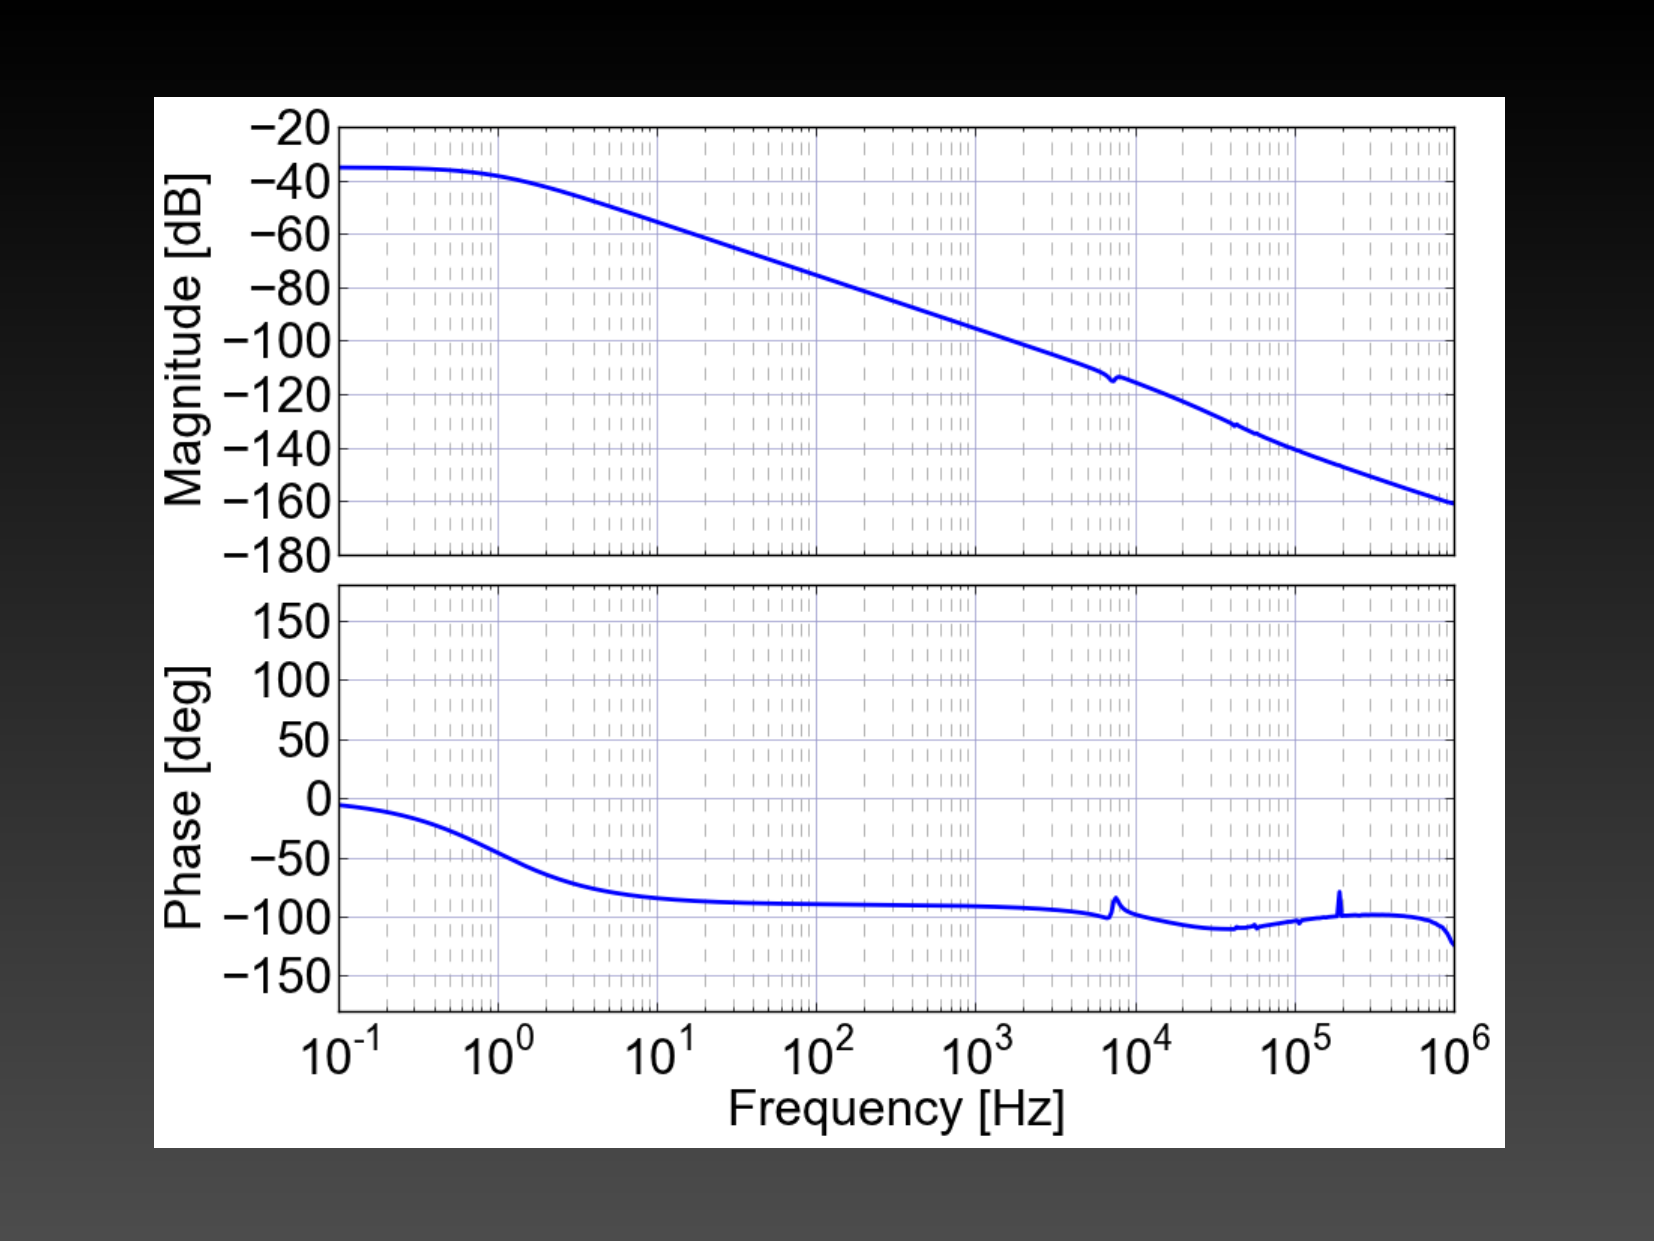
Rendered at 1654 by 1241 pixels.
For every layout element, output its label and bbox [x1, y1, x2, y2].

picture [154, 97, 1505, 1148]
